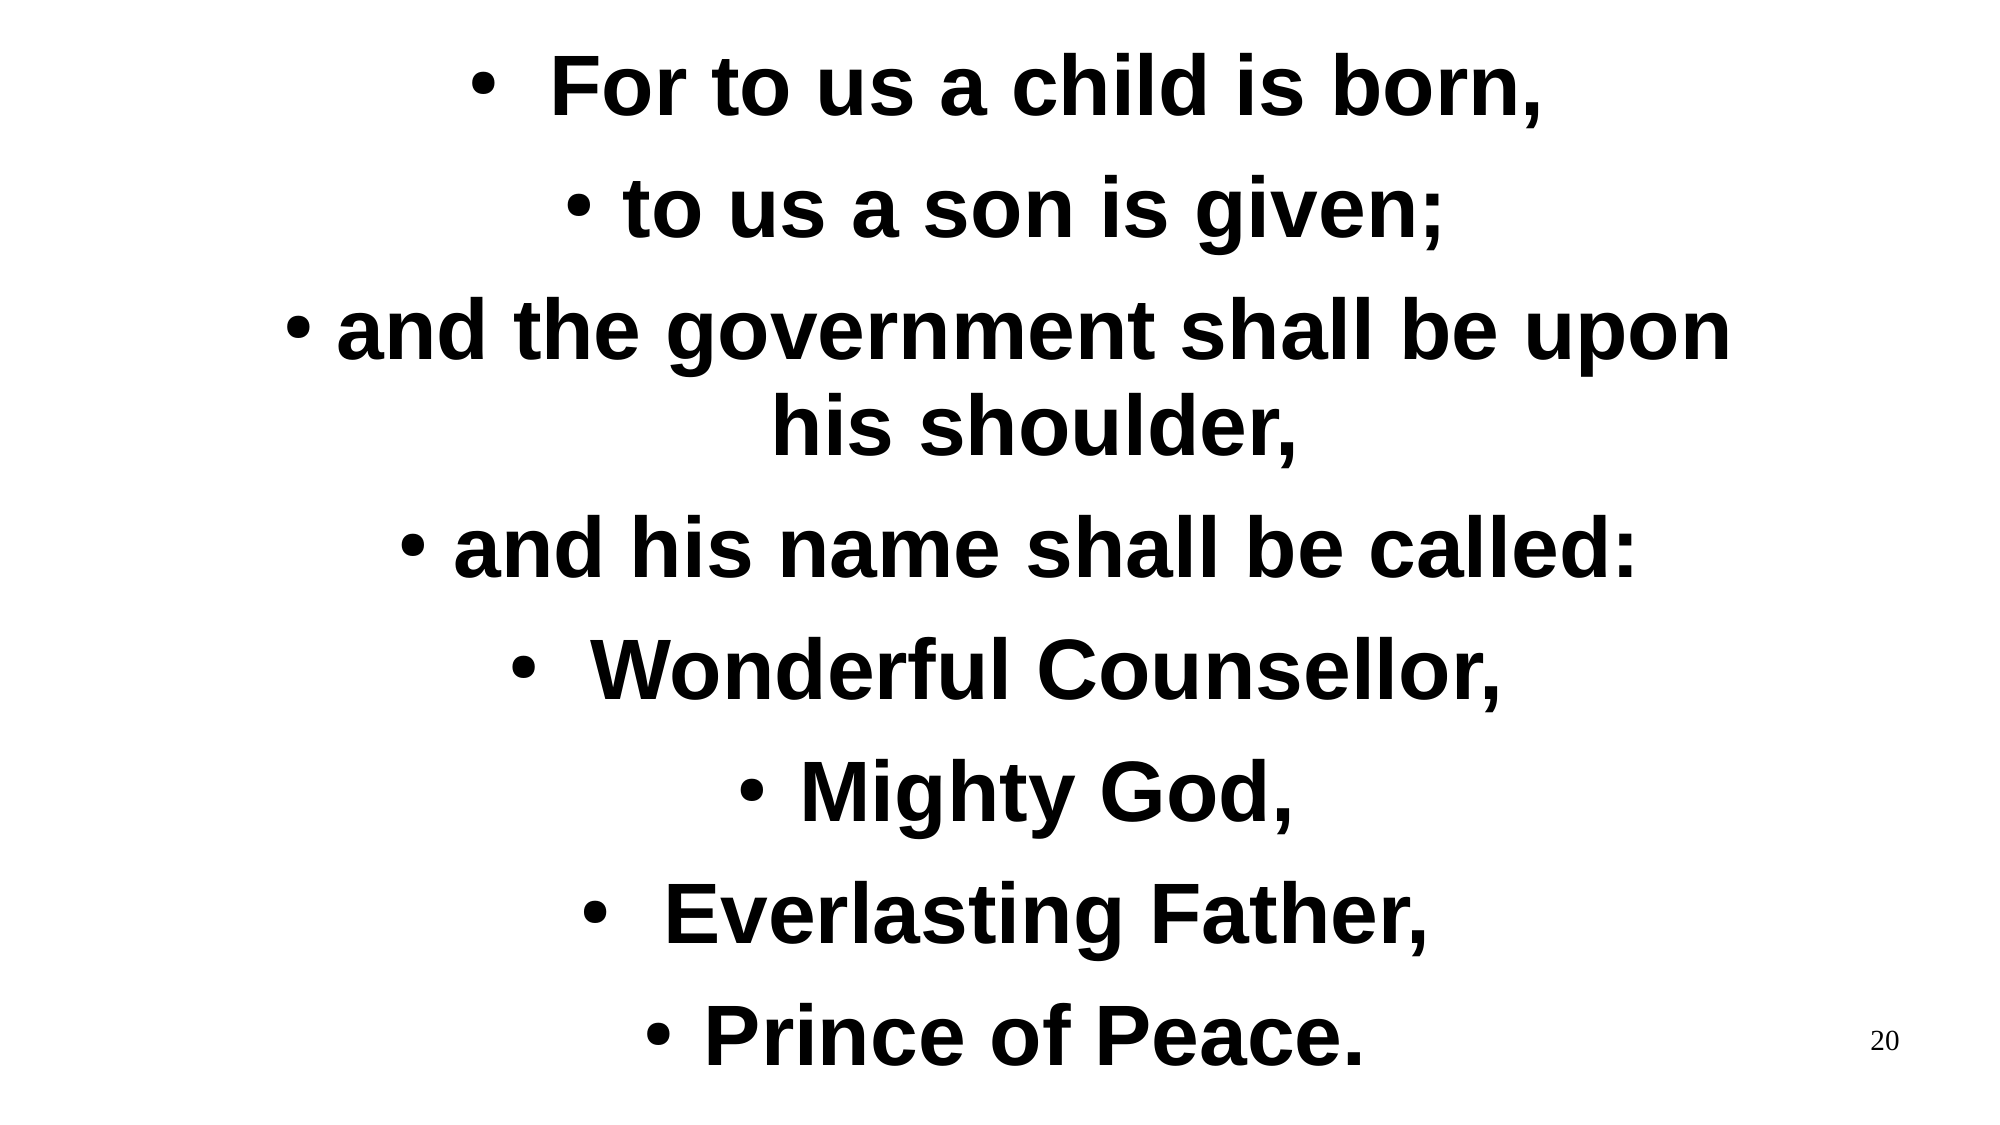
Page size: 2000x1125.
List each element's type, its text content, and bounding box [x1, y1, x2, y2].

list For to us a child is born, to us a son is given; and the government shall be upon his shoulder, and his name shall be called: Wonderful Counsellor, Mighty God, Everlasting Father, Prince of Peace. [37, 37, 1988, 1088]
